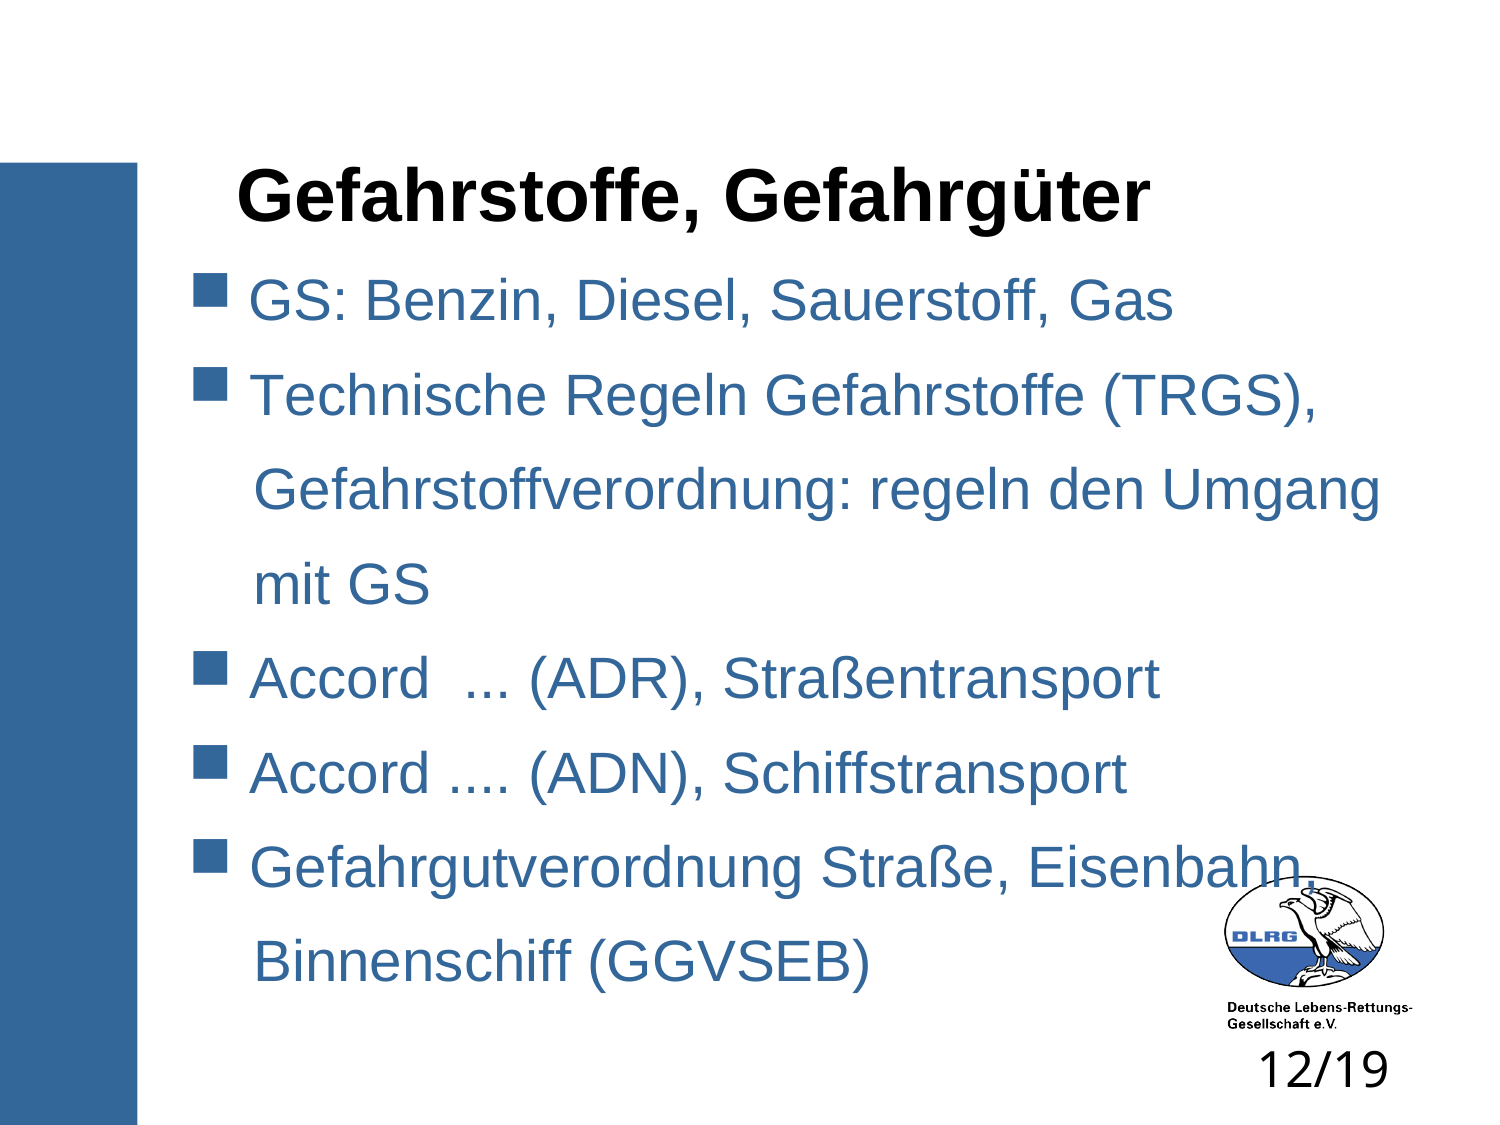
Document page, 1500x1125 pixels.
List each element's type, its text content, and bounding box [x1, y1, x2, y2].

text_box Gefahrstoffe, Gefahrgüter [221, 138, 1168, 230]
text_box <Nummer>/19 [1241, 1030, 1500, 1106]
text_box GS: Benzin, Diesel, Sauerstoff, Gas Technische Regeln Gefahrstoffe (TRGS), Gefahrstoffverordnung: regeln den Umgang mit GS Accord ... (ADR), Straßentransport Accord .... (ADN), Schiffstransport Gefahrgutverordnung Straße, Eisenbahn, Binnenschiff (GGVSEB)‏ [173, 230, 1441, 1052]
